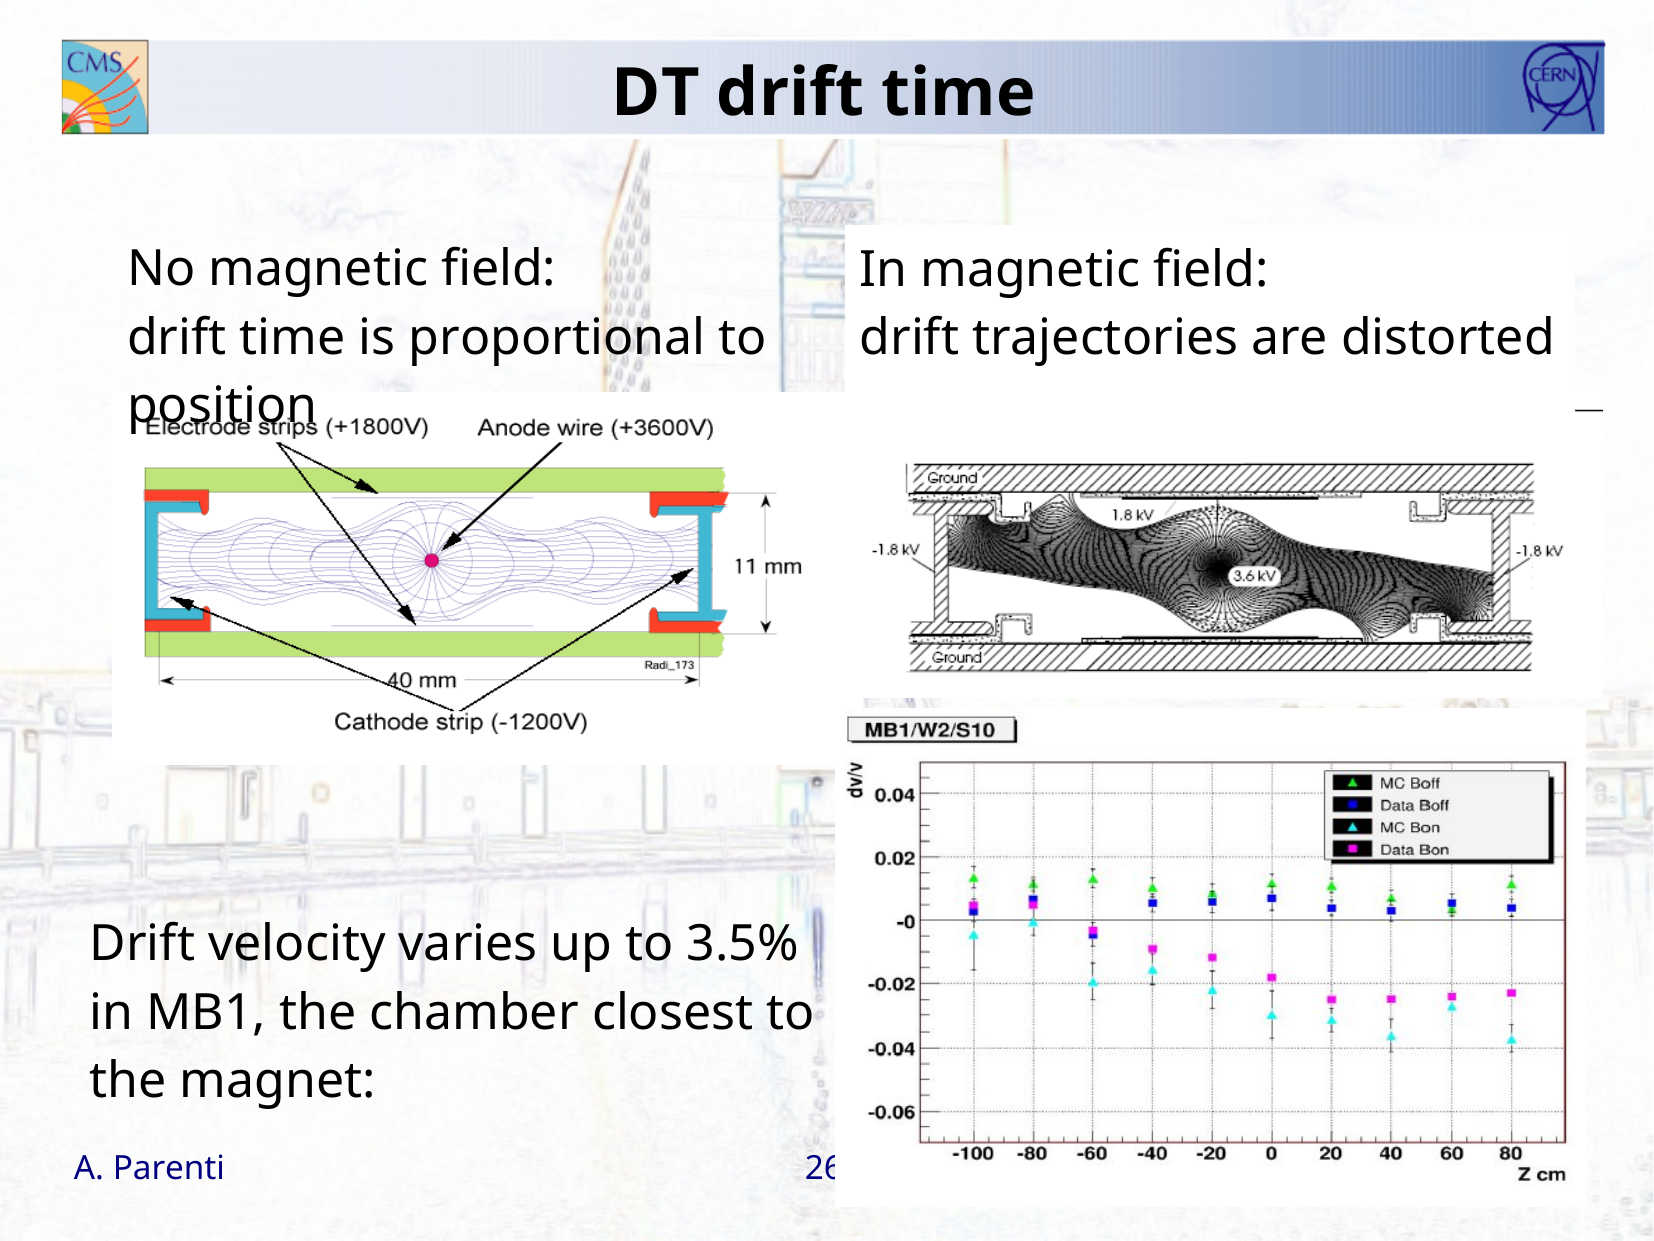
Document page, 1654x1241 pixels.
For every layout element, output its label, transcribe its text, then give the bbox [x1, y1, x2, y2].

text_box Drift velocity varies up to 3.5% in MB1, the chamber closest to the magnet: [75, 900, 863, 1148]
title DT drift time [149, 42, 1499, 132]
text_box No magnetic field: drift time is proportional to position [112, 225, 788, 415]
text_box In magnetic field: drift trajectories are distorted [844, 225, 1576, 415]
picture [0, 0, 1654, 1241]
